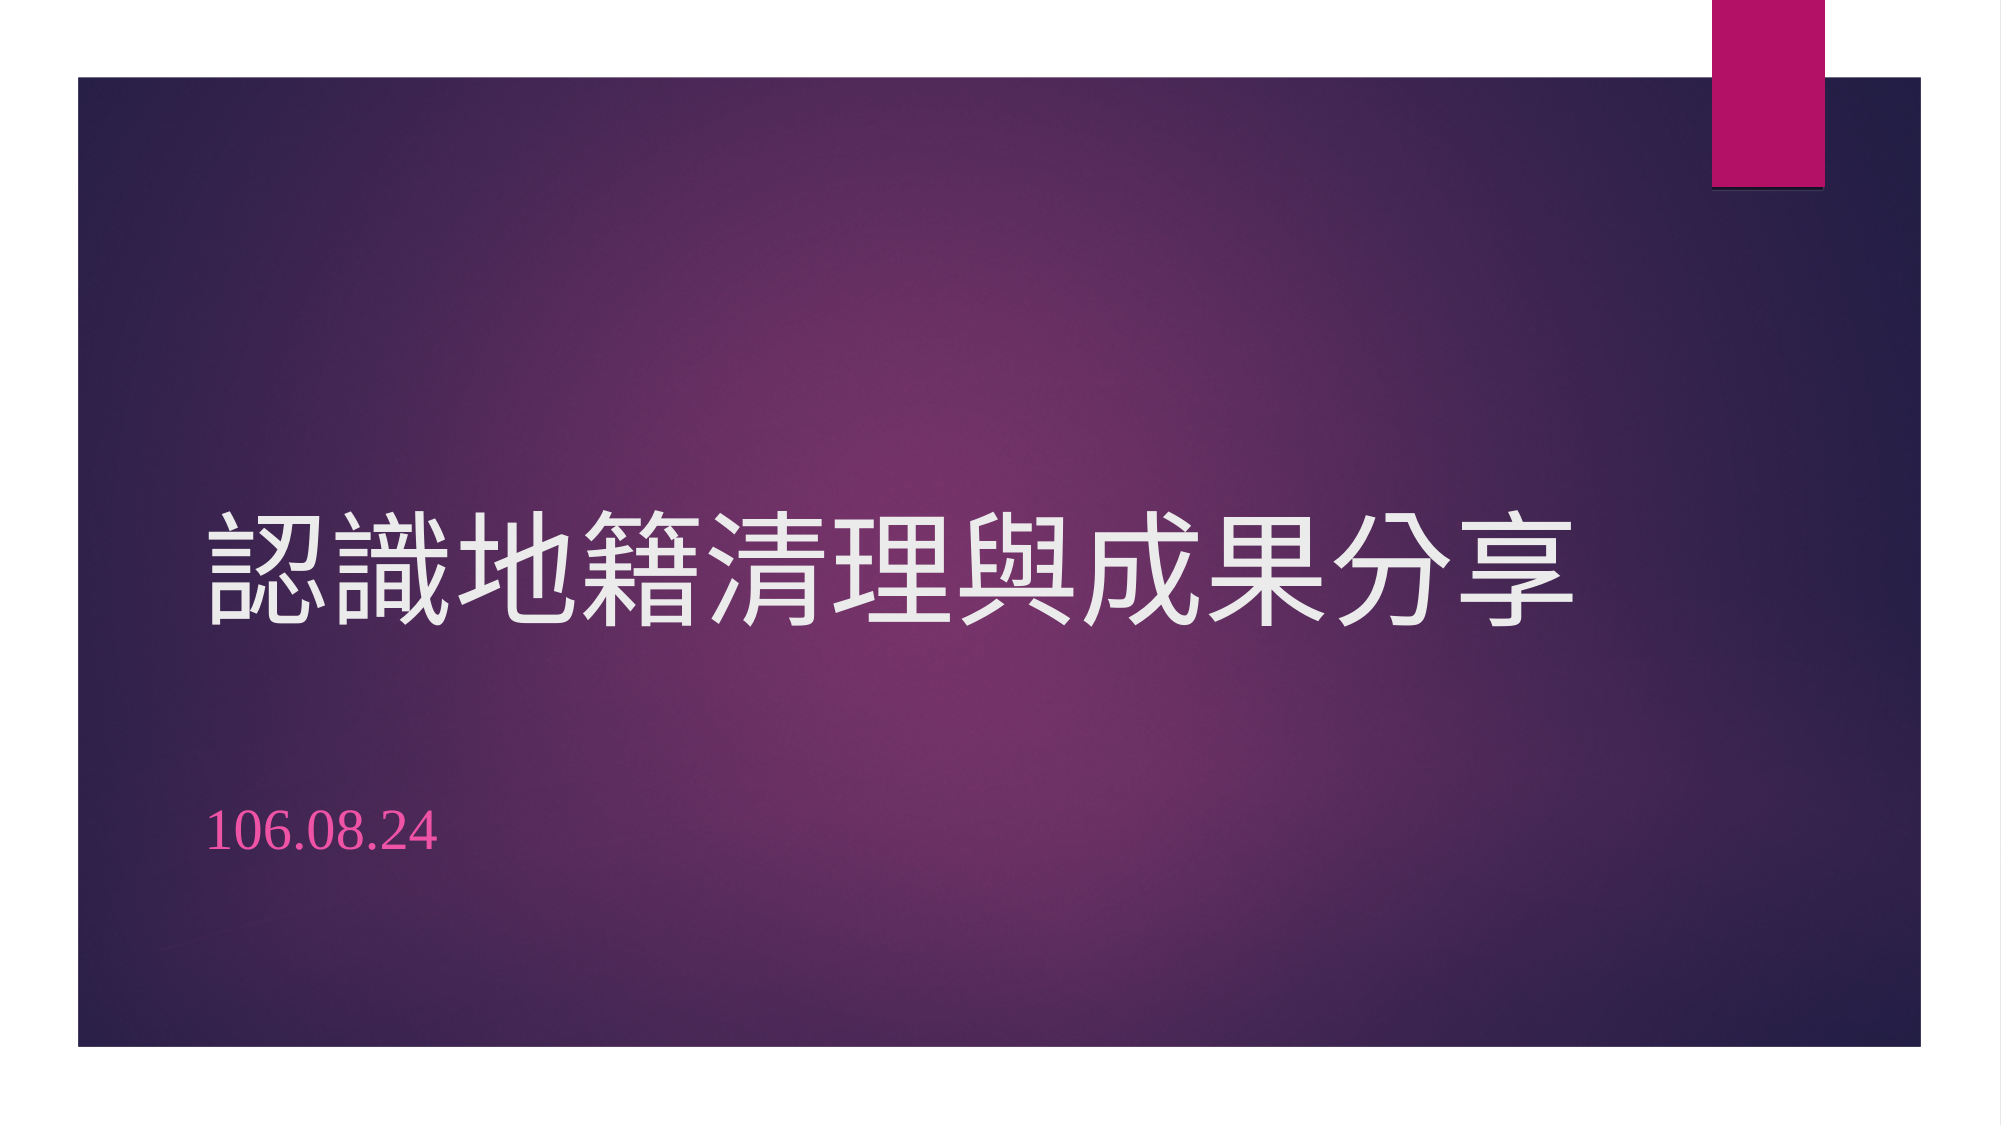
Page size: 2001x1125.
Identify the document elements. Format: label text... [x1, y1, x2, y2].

title 認識地籍清理與成果分享 [189, 344, 1638, 783]
subtitle 106.08.24 [189, 783, 1638, 926]
